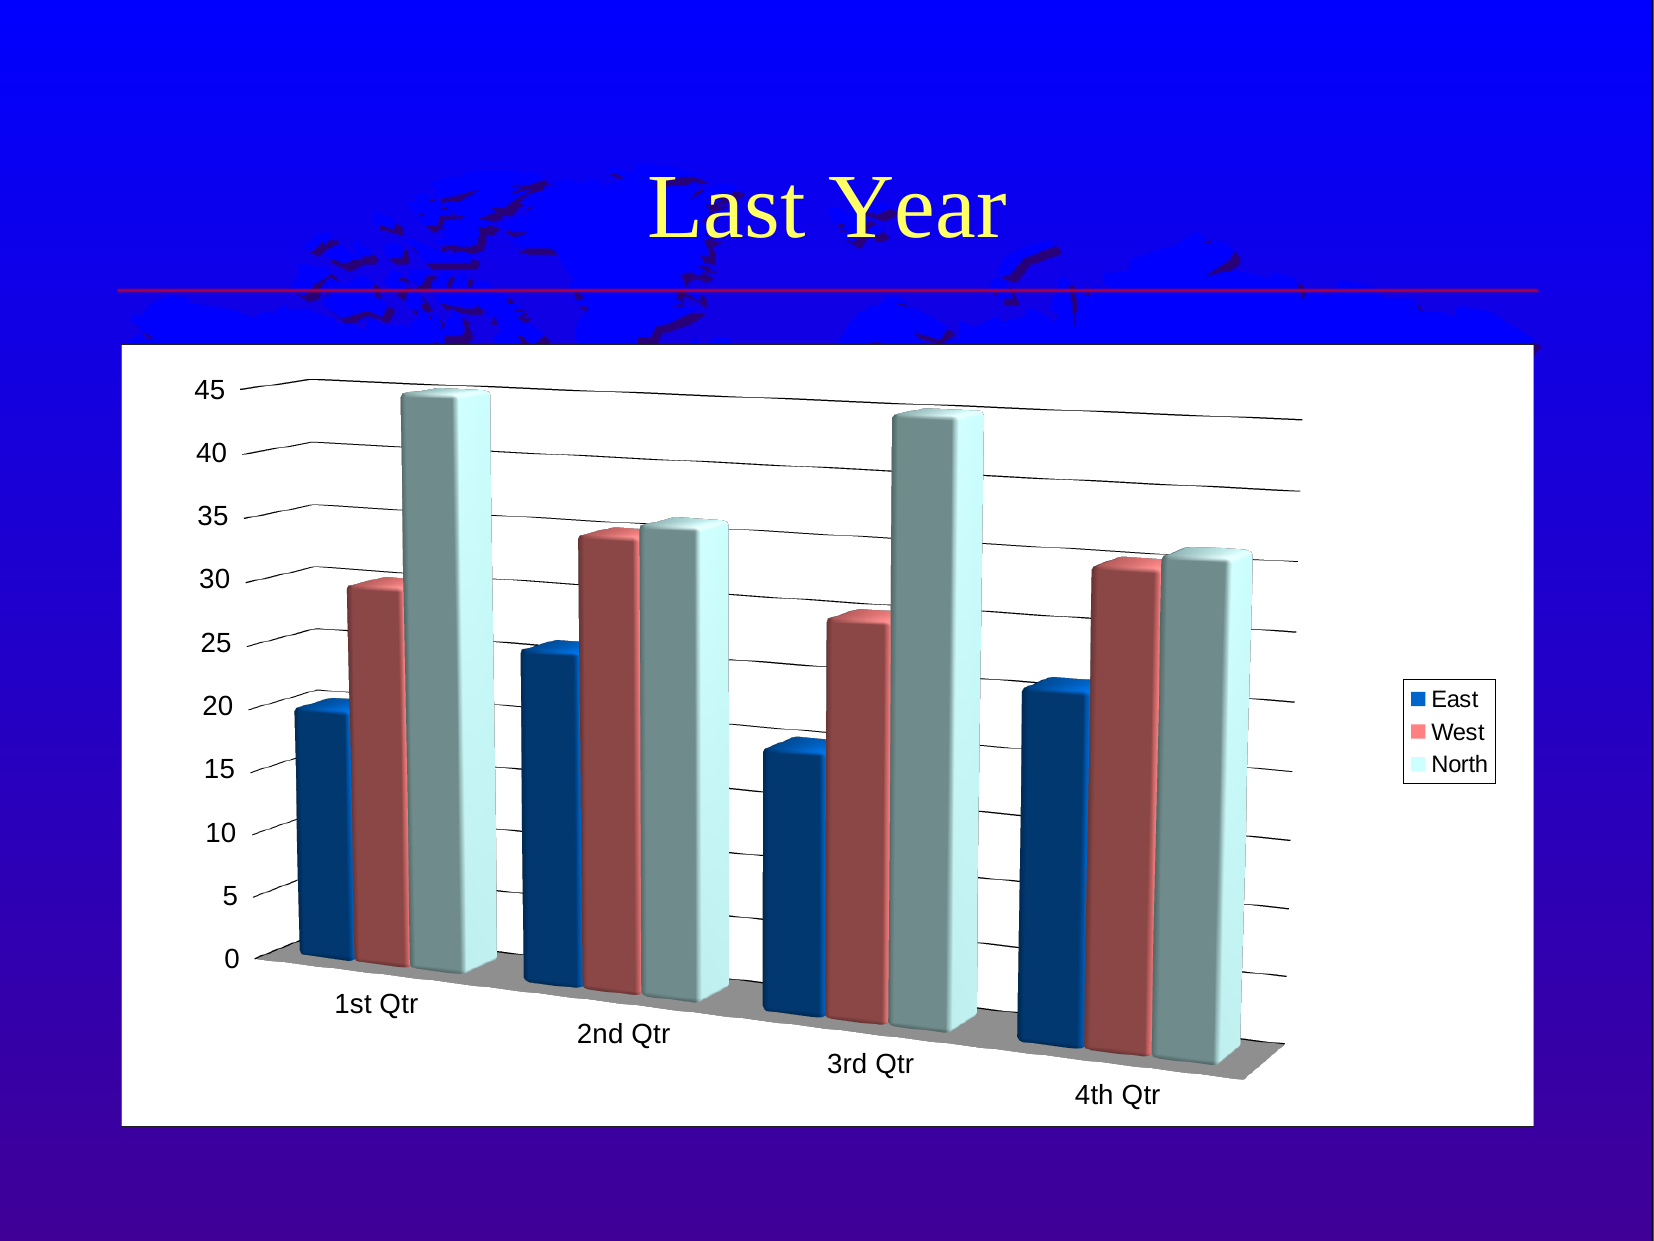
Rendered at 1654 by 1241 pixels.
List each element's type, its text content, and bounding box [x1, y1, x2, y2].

chart [121, 344, 1534, 1127]
title Last Year [121, 102, 1534, 311]
picture [0, 0, 1654, 1241]
